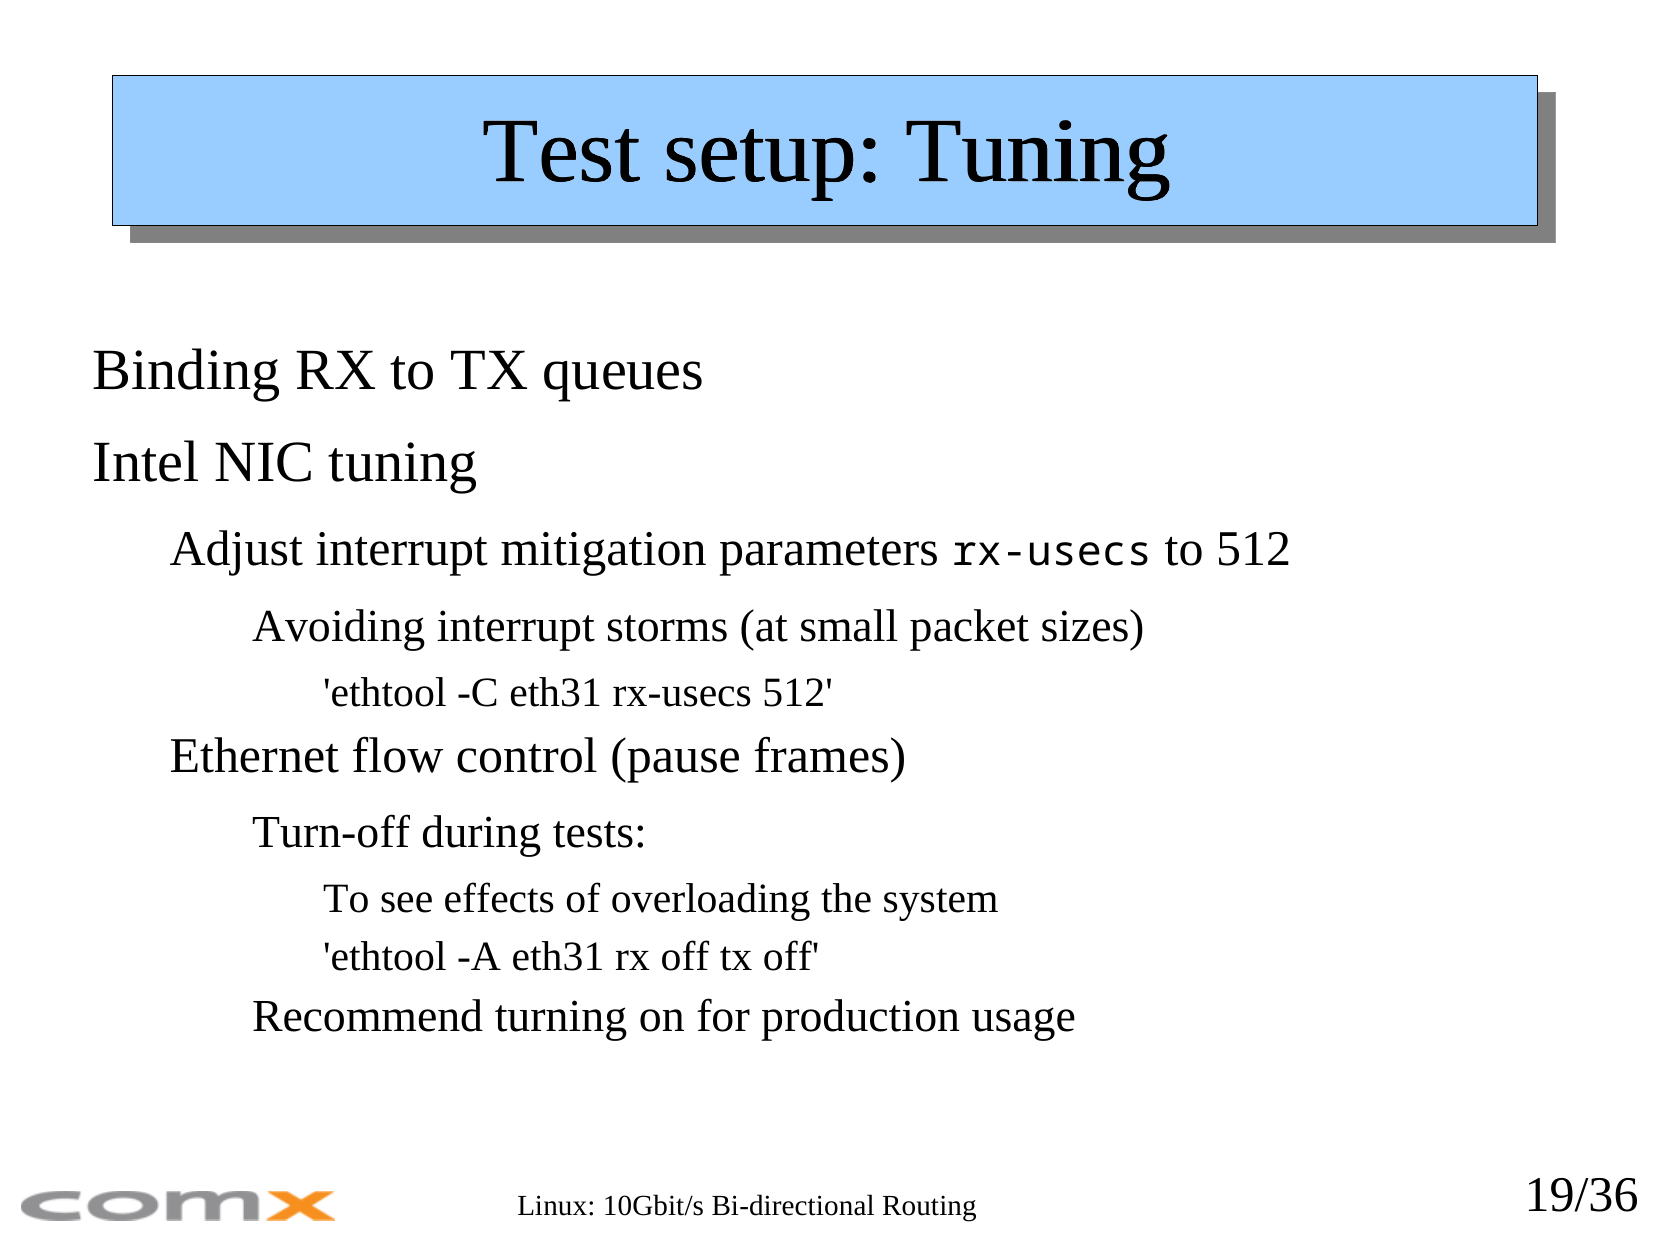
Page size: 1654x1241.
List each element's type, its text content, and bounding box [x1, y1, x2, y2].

list Binding RX to TX queues Intel NIC tuning Adjust interrupt mitigation parameters rx-usecs to 512 Avoiding interrupt storms (at small packet sizes) 'ethtool -C eth31 rx-usecs 512' Ethernet flow control (pause frames) Turn-off during tests: To see effects of overloading the system 'ethtool -A eth31 rx off tx off' Recommend turning on for production usage [75, 337, 1576, 1126]
picture [21, 1191, 335, 1221]
title Test setup: Tuning [116, 90, 1538, 211]
